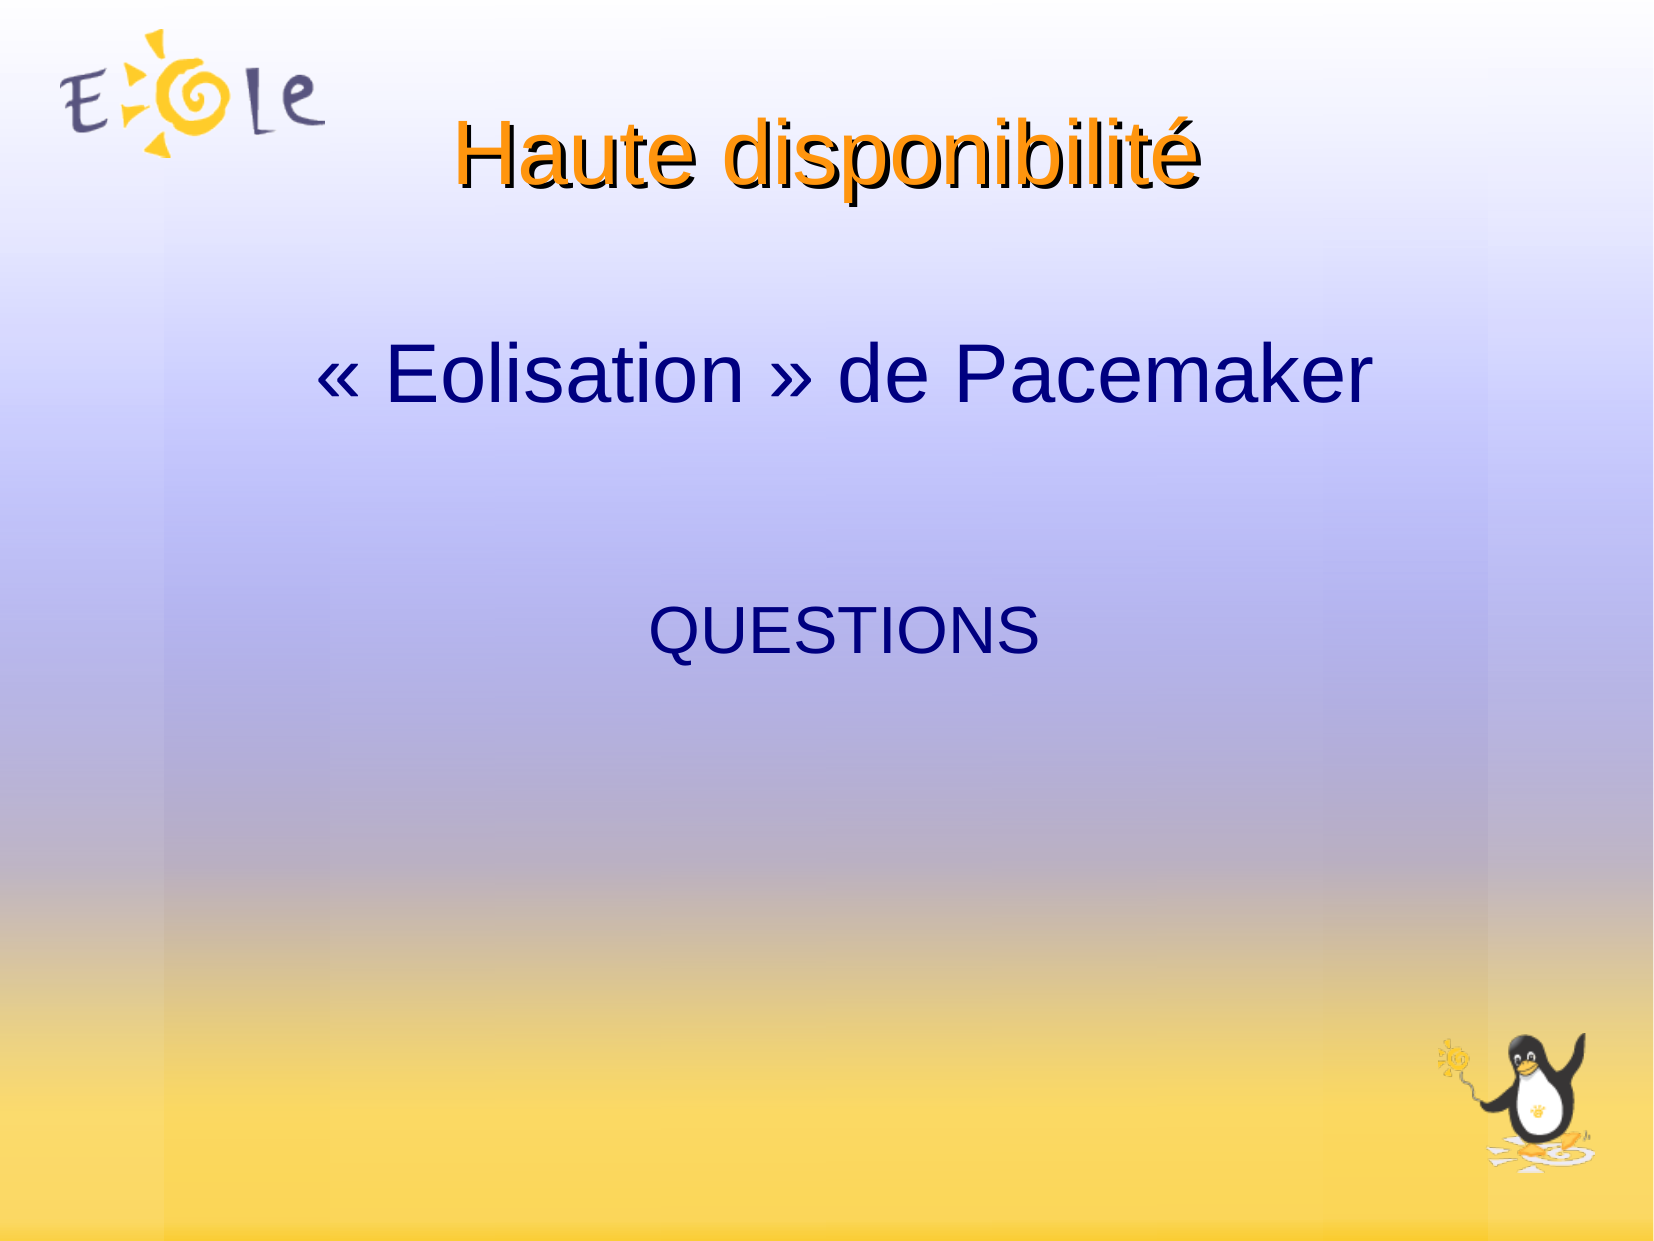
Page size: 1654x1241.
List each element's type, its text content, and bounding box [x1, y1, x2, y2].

title Haute disponibilité [82, 49, 1571, 257]
picture [0, 0, 1654, 1241]
list « Eolisation » de Pacemaker QUESTIONS [101, 326, 1590, 1114]
